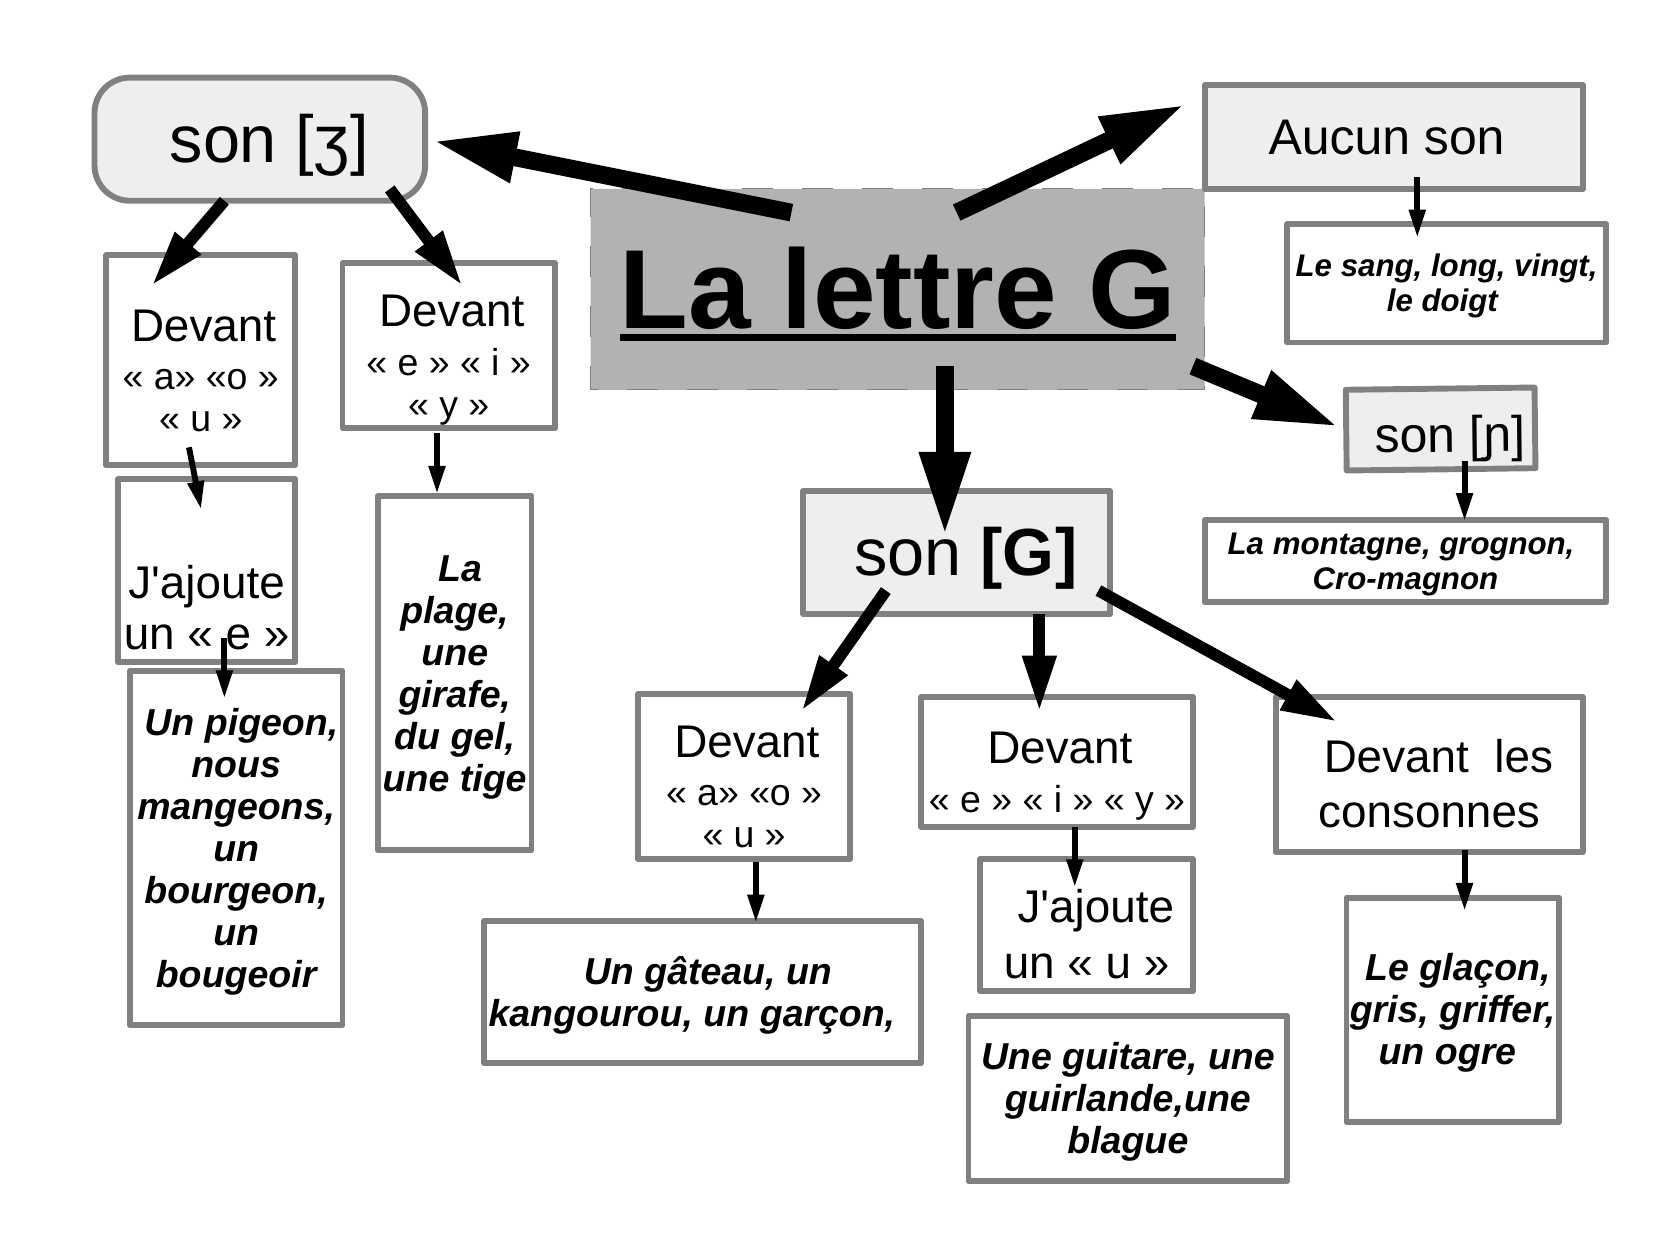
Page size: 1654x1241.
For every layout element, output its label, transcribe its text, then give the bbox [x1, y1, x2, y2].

text_box Aucun son [1204, 84, 1583, 189]
text_box J'ajoute un « e » [118, 507, 296, 634]
subtitle son [ʒ] [94, 77, 426, 201]
text_box Le sang, long, vingt, le doigt [1287, 224, 1607, 343]
text_box Devant « a» «o » « u » [106, 255, 296, 466]
title La lettre G [590, 188, 1205, 390]
text_box Devant les consonnes [1275, 696, 1583, 853]
text_box Devant « e » « i » « y » [342, 266, 556, 426]
text_box J'ajoute un « u » [980, 862, 1193, 989]
text_box Un pigeon, nous mangeons, un bourgeon, un bougeoir [129, 671, 343, 1026]
text_box La plage, une girafe, du gel, une tige [377, 496, 532, 851]
text_box son [G] [803, 490, 1111, 615]
text_box Le glaçon, gris, griffer, un ogre [1346, 897, 1560, 1123]
text_box son [ɲ] [1345, 389, 1536, 469]
text_box Devant « a» «o » « u » [637, 696, 851, 856]
text_box La montagne, grognon, Cro-magnon [1204, 519, 1607, 603]
text_box Un gâteau, un kangourou, un garçon, [484, 921, 922, 1063]
text_box Une guitare, une guirlande,une blague [968, 1015, 1288, 1182]
text_box Devant « e » « i » « y » [921, 696, 1193, 827]
